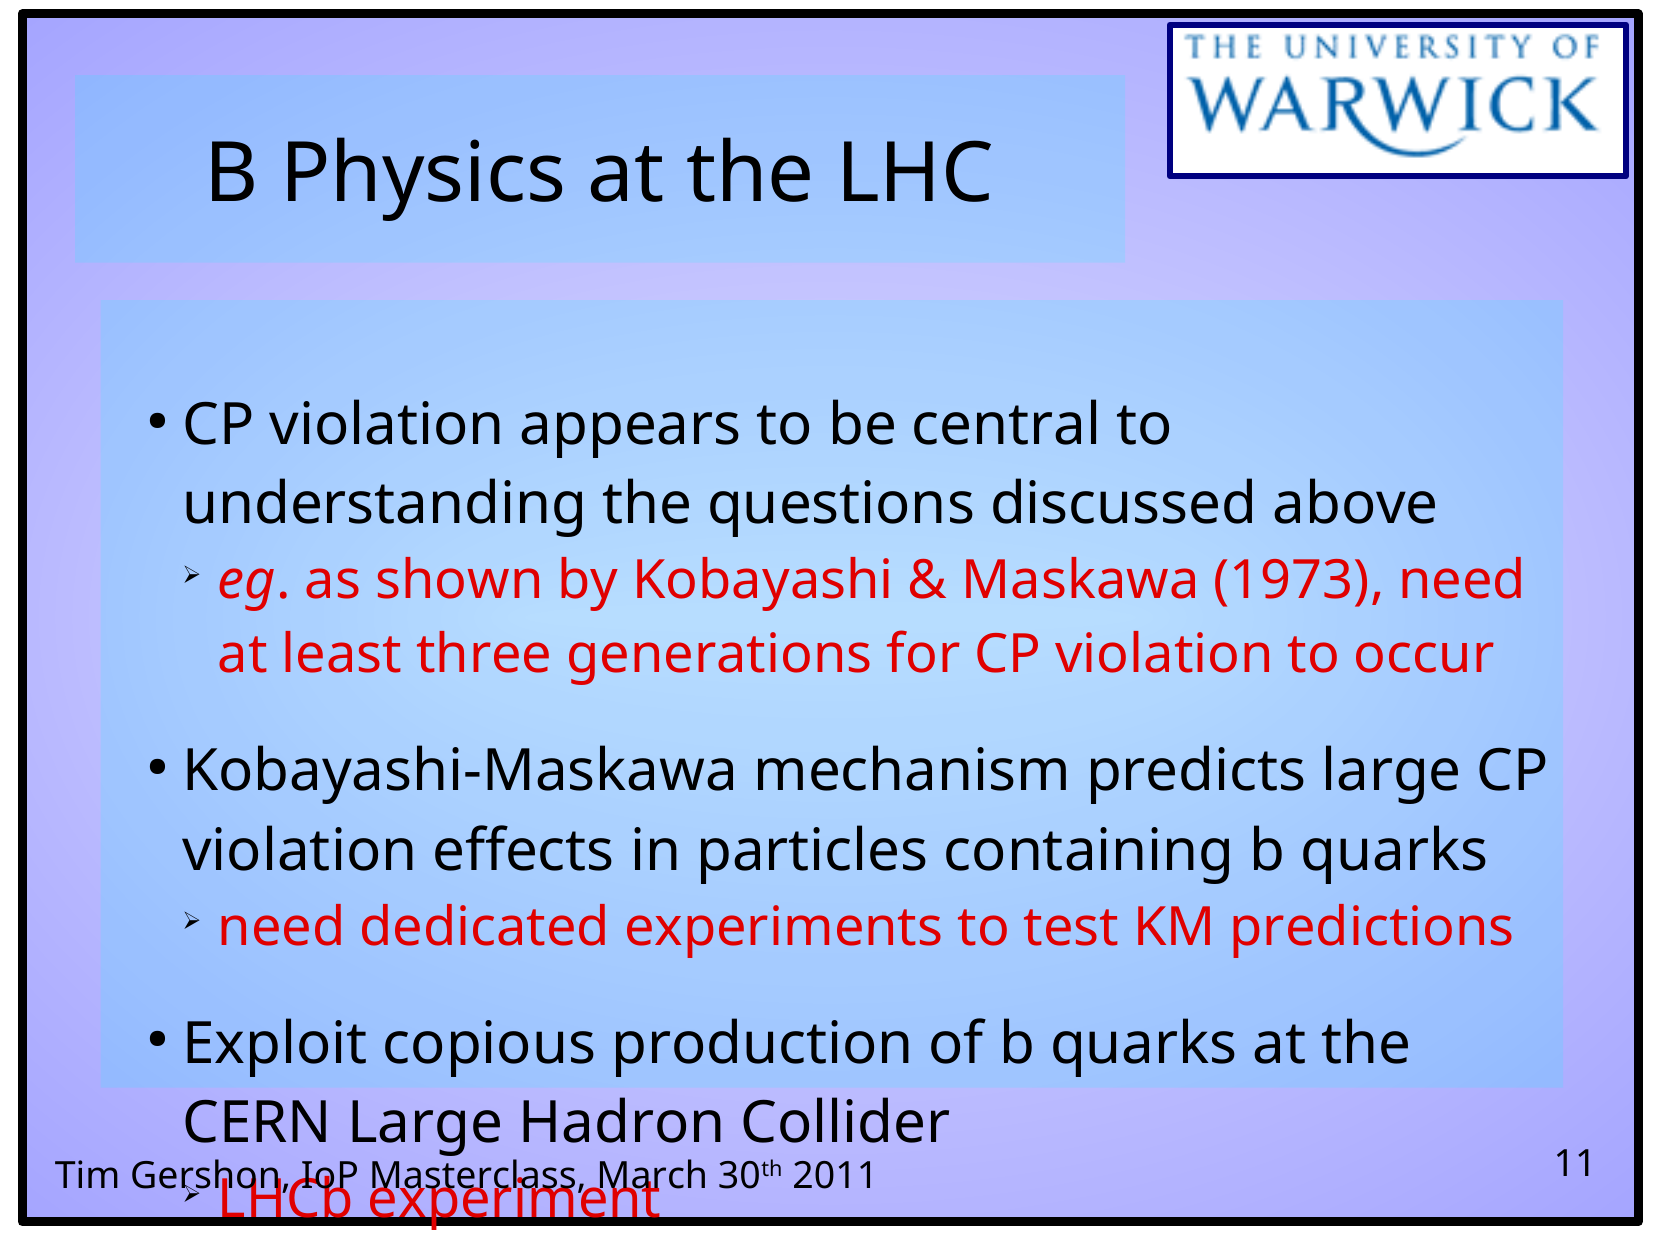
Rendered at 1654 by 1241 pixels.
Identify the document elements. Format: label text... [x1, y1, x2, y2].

text_box Tim Gershon, IoP Masterclass, March 30th 2011 [72, 1136, 861, 1212]
text_box CP violation appears to be central to understanding the questions discussed above eg. as shown by Kobayashi & Maskawa (1973), need at least three generations for CP violation to occur Kobayashi-Maskawa mechanism predicts large CP violation effects in particles containing b quarks need dedicated experiments to test KM predictions Exploit copious production of b quarks at the CERN Large Hadron Collider LHCb experiment [96, 375, 1570, 1148]
picture [1172, 27, 1623, 174]
text_box B Physics at the LHC [75, 75, 1126, 263]
text_box <number> [1537, 1125, 1613, 1201]
text_box [22, 13, 1639, 1222]
